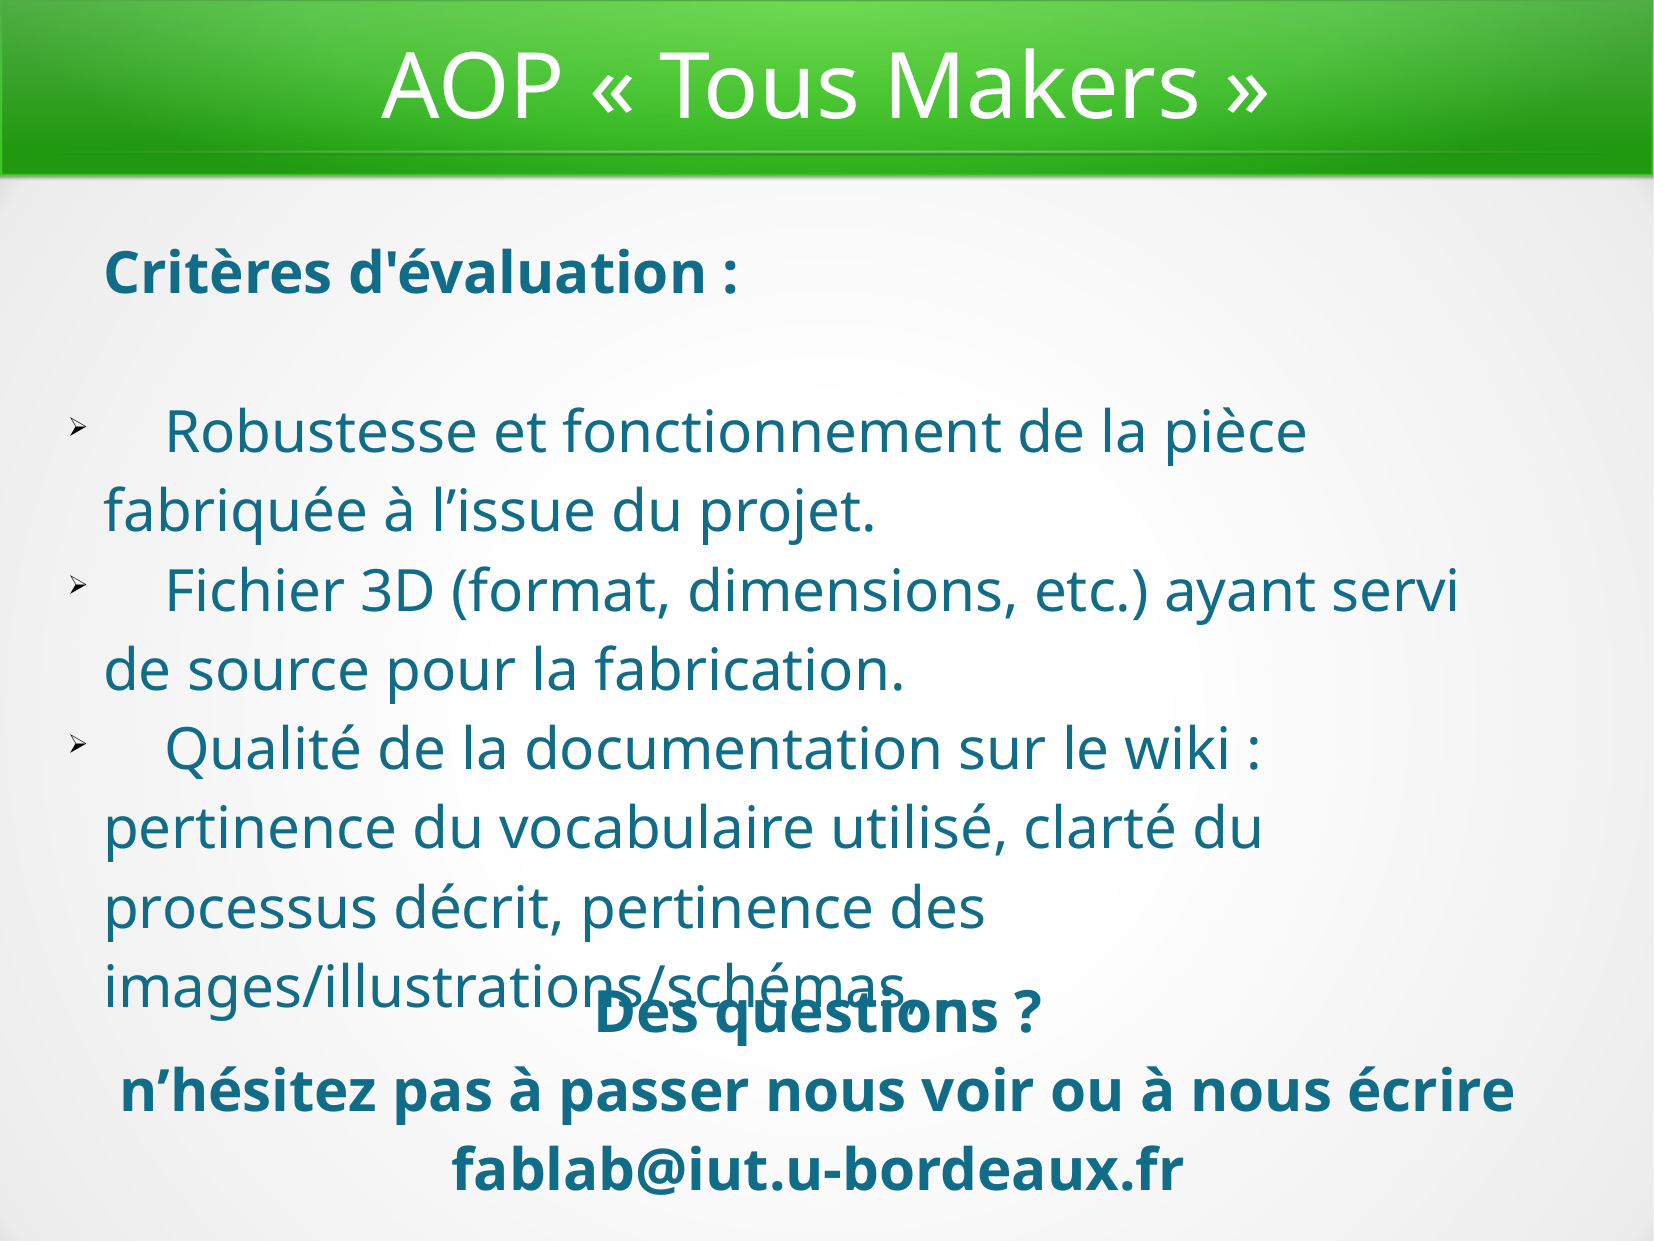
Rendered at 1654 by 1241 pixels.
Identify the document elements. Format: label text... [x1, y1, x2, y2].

text_box Des questions ? n’hésitez pas à passer nous voir ou à nous écrire fablab@iut.u-bordeaux.fr [47, 962, 1554, 1241]
text_box Critères d'évaluation : Robustesse et fonctionnement de la pièce fabriquée à l’issue du projet. Fichier 3D (format, dimensions, etc.) ayant servi de source pour la fabrication. Qualité de la documentation sur le wiki : pertinence du vocabulaire utilisé, clarté du processus décrit, pertinence des images/illustrations/schémas, ... [53, 224, 1560, 924]
title AOP « Tous Makers » [82, 11, 1571, 154]
picture [0, 0, 1654, 1241]
